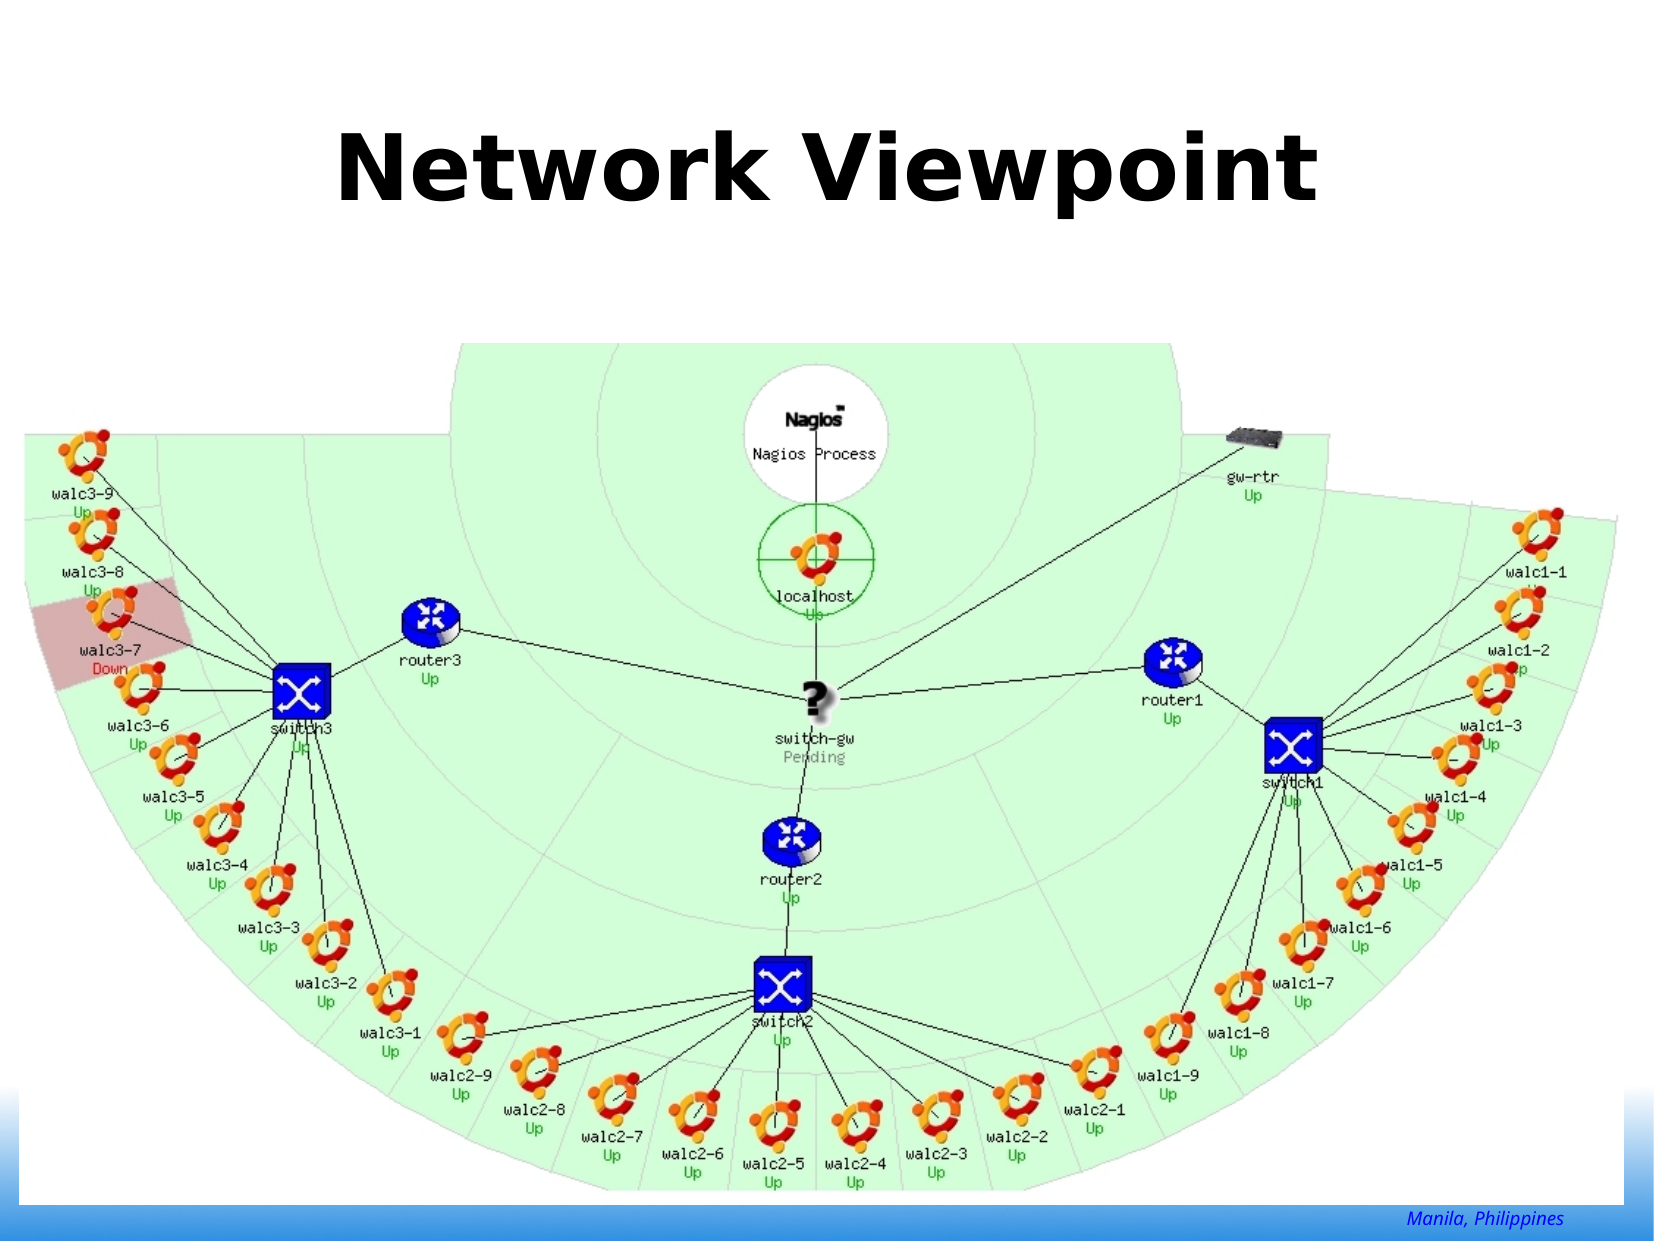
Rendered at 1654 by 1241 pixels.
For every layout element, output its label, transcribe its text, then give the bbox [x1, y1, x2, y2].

picture [0, 343, 1654, 1241]
text_box Network Viewpoint [121, 76, 1534, 263]
